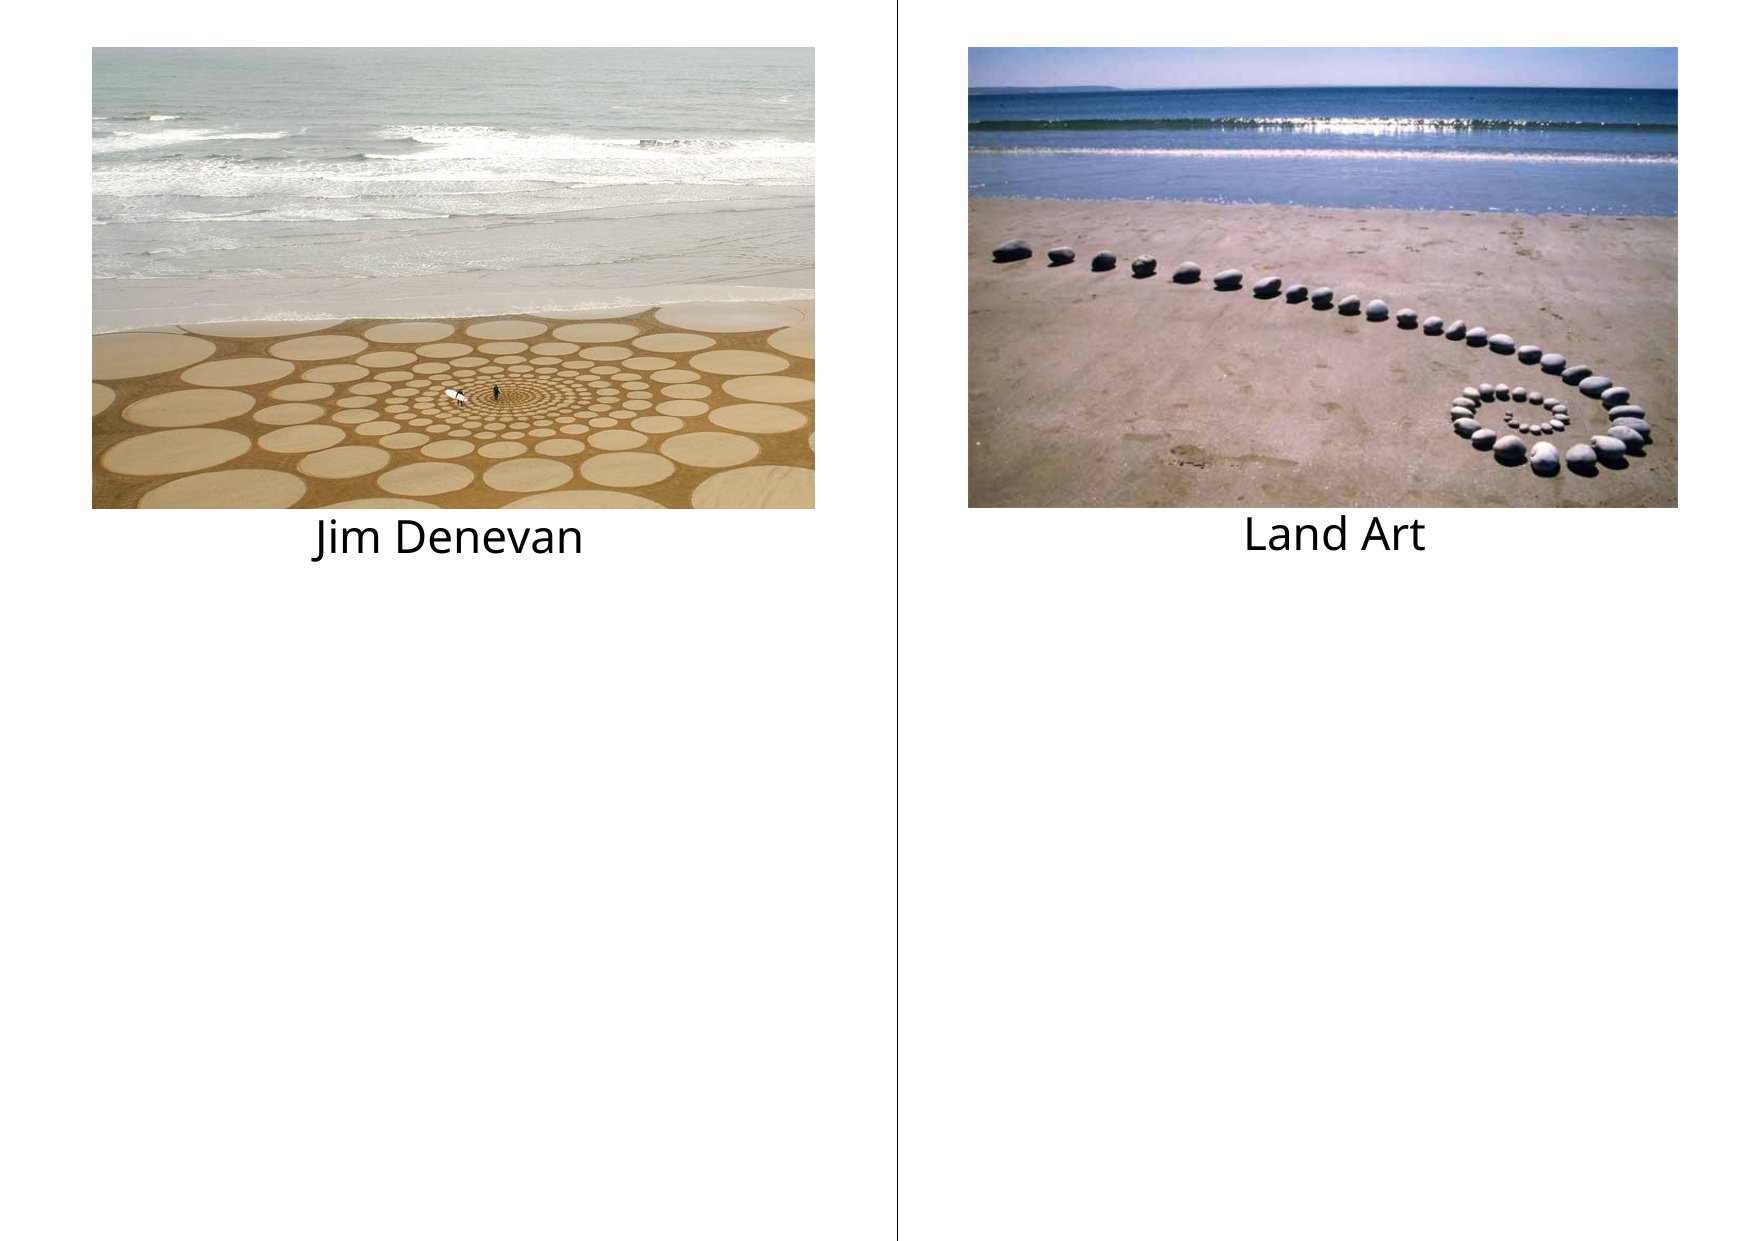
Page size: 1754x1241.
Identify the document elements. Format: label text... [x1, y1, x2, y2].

text_box Land Art [1228, 508, 1478, 567]
picture [92, 47, 815, 509]
picture [968, 47, 1678, 508]
text_box Jim Denevan [300, 509, 633, 571]
